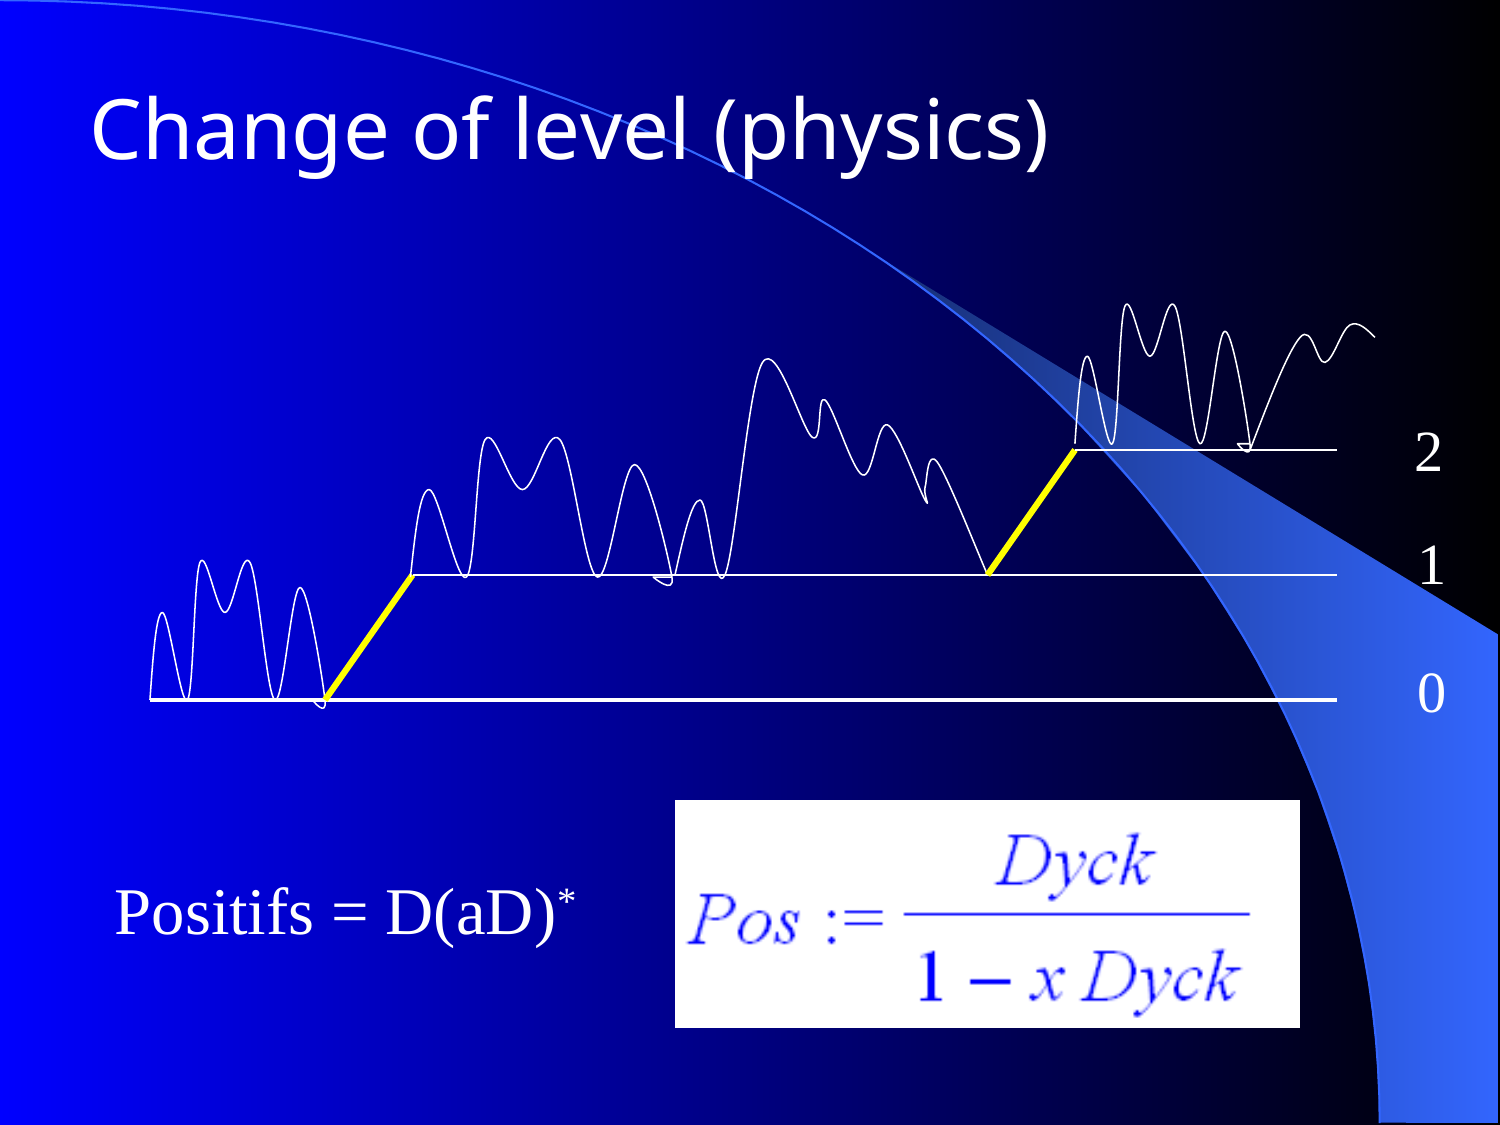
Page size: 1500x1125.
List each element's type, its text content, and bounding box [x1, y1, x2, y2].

text_box 0 [1403, 652, 1463, 733]
picture [675, 800, 1300, 1028]
text_box Change of level (physics) [74, 62, 1066, 192]
text_box 1 [1403, 525, 1463, 606]
text_box Positifs = D(aD)* [99, 867, 601, 957]
text_box 2 [1399, 412, 1460, 493]
